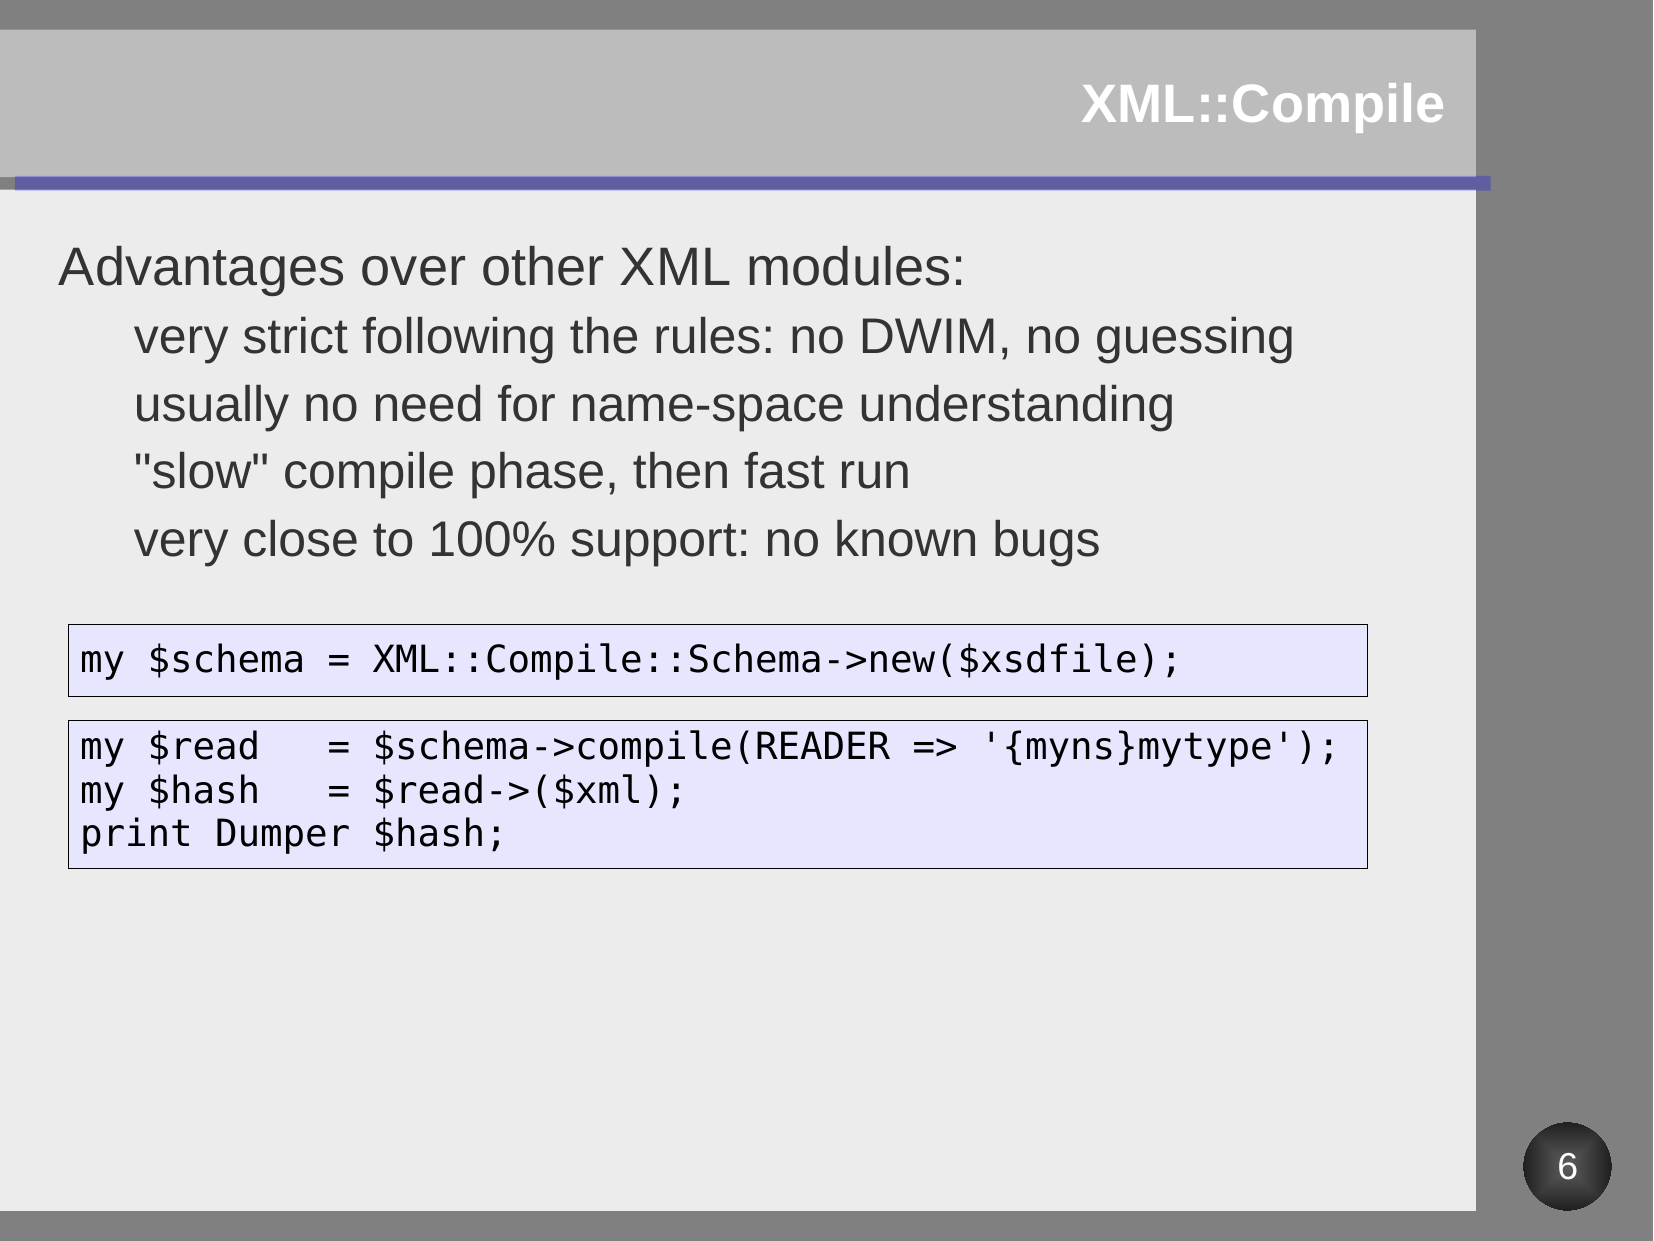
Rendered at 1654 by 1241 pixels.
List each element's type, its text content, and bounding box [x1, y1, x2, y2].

text_box my $schema = XML::Compile::Schema->new($xsdfile); my $read = $schema->compile(READER => '{myns}mytype'); my $hash = $read->($xml); print Dumper $hash; [80, 638, 1341, 1074]
text_box [68, 624, 1368, 697]
text_box [68, 720, 80, 869]
list Advantages over other XML modules: very strict following the rules: no DWIM, no guessing usually no need for name-space understanding "slow" compile phase, then fast run very close to 100% support: no known bugs [58, 236, 1417, 739]
text_box [1341, 720, 1368, 869]
title XML::Compile [29, 59, 1447, 148]
